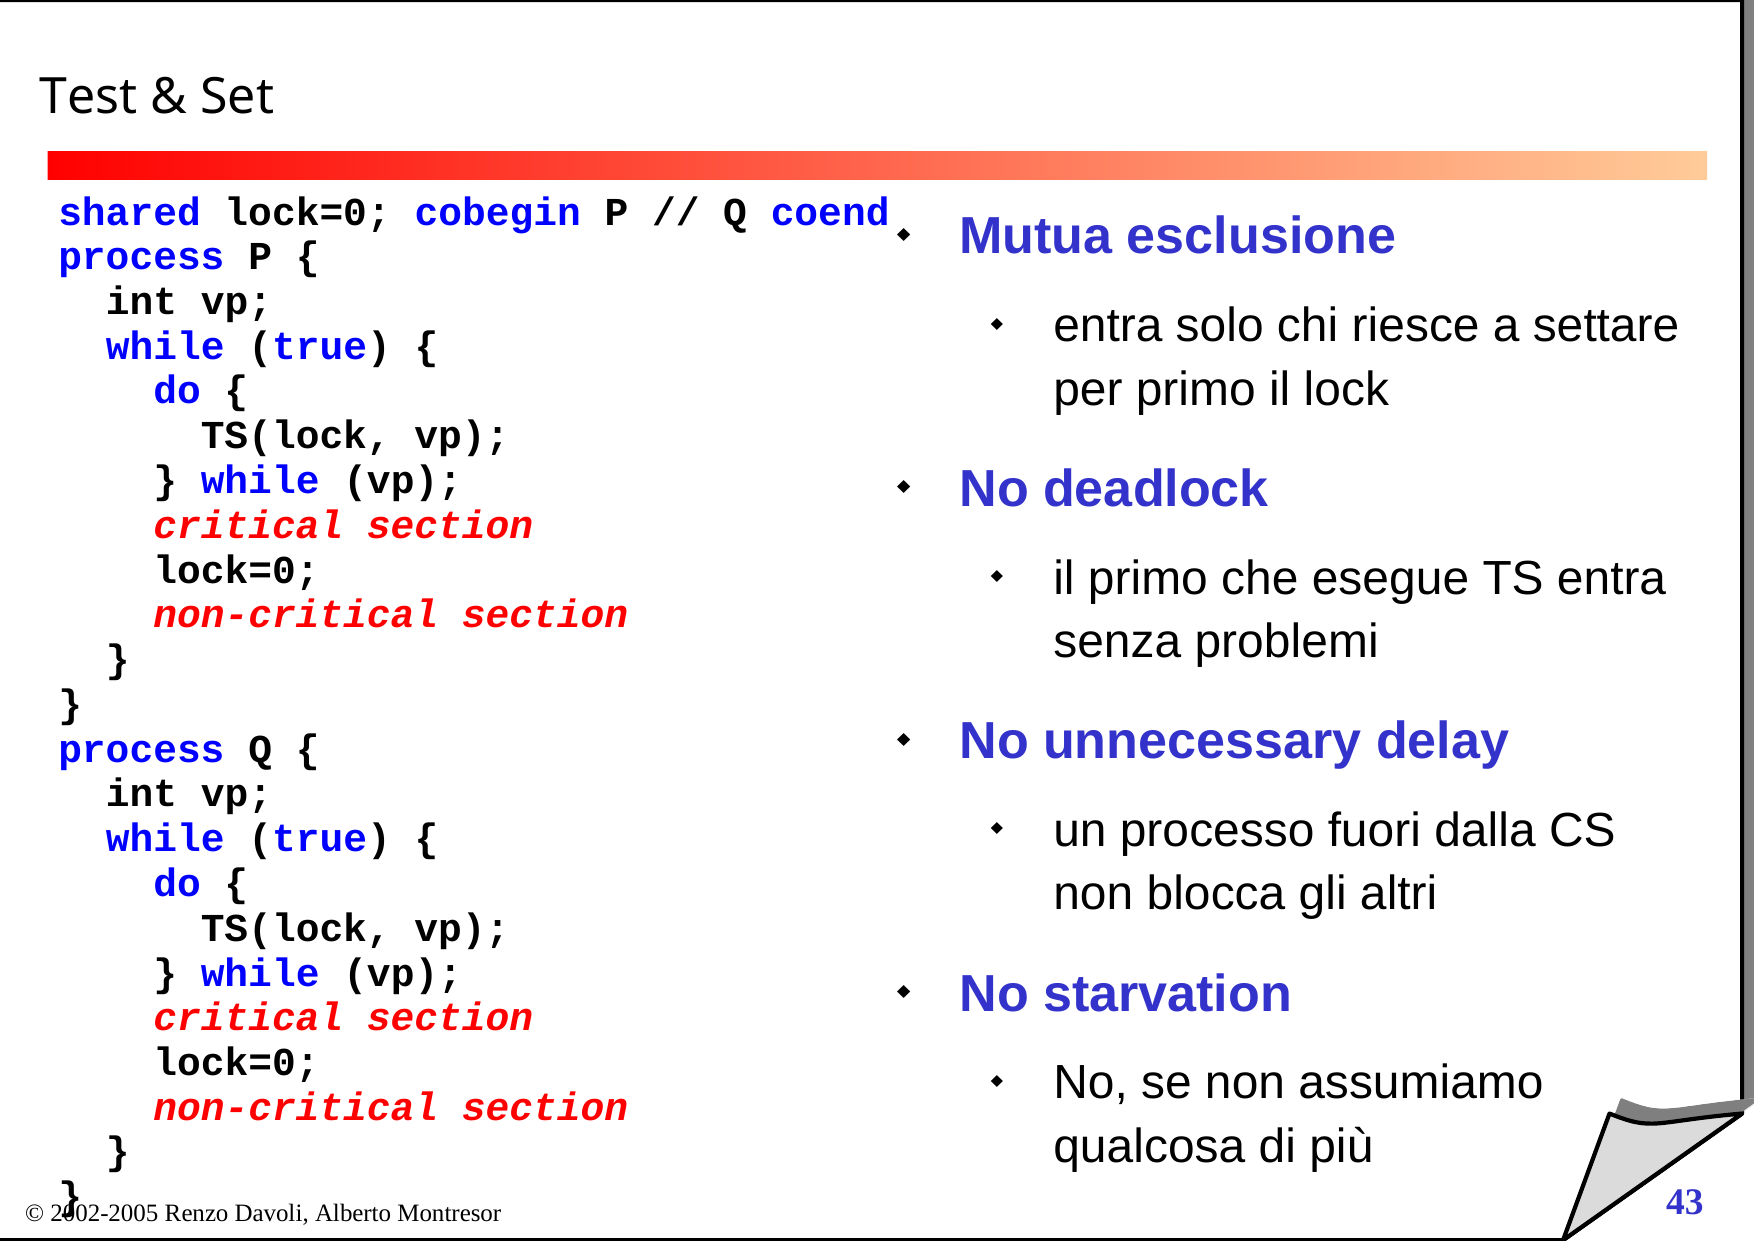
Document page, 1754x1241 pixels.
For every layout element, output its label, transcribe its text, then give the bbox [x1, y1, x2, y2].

title Test & Set [39, 49, 1713, 144]
list shared lock=0; cobegin P // Q coend process P { int vp; while (true) { do { TS(lock, vp); } while (vp); critical section lock=0; non-critical section } } process Q { int vp; while (true) { do { TS(lock, vp); } while (vp); critical section lock=0; non-critical section } } [58, 191, 898, 1241]
list Mutua esclusione entra solo chi riesce a settare per primo il lock No deadlock il primo che esegue TS entra senza problemi No unnecessary delay un processo fuori dalla CS non blocca gli altri No starvation No, se non assumiamo qualcosa di più [897, 206, 1696, 1214]
